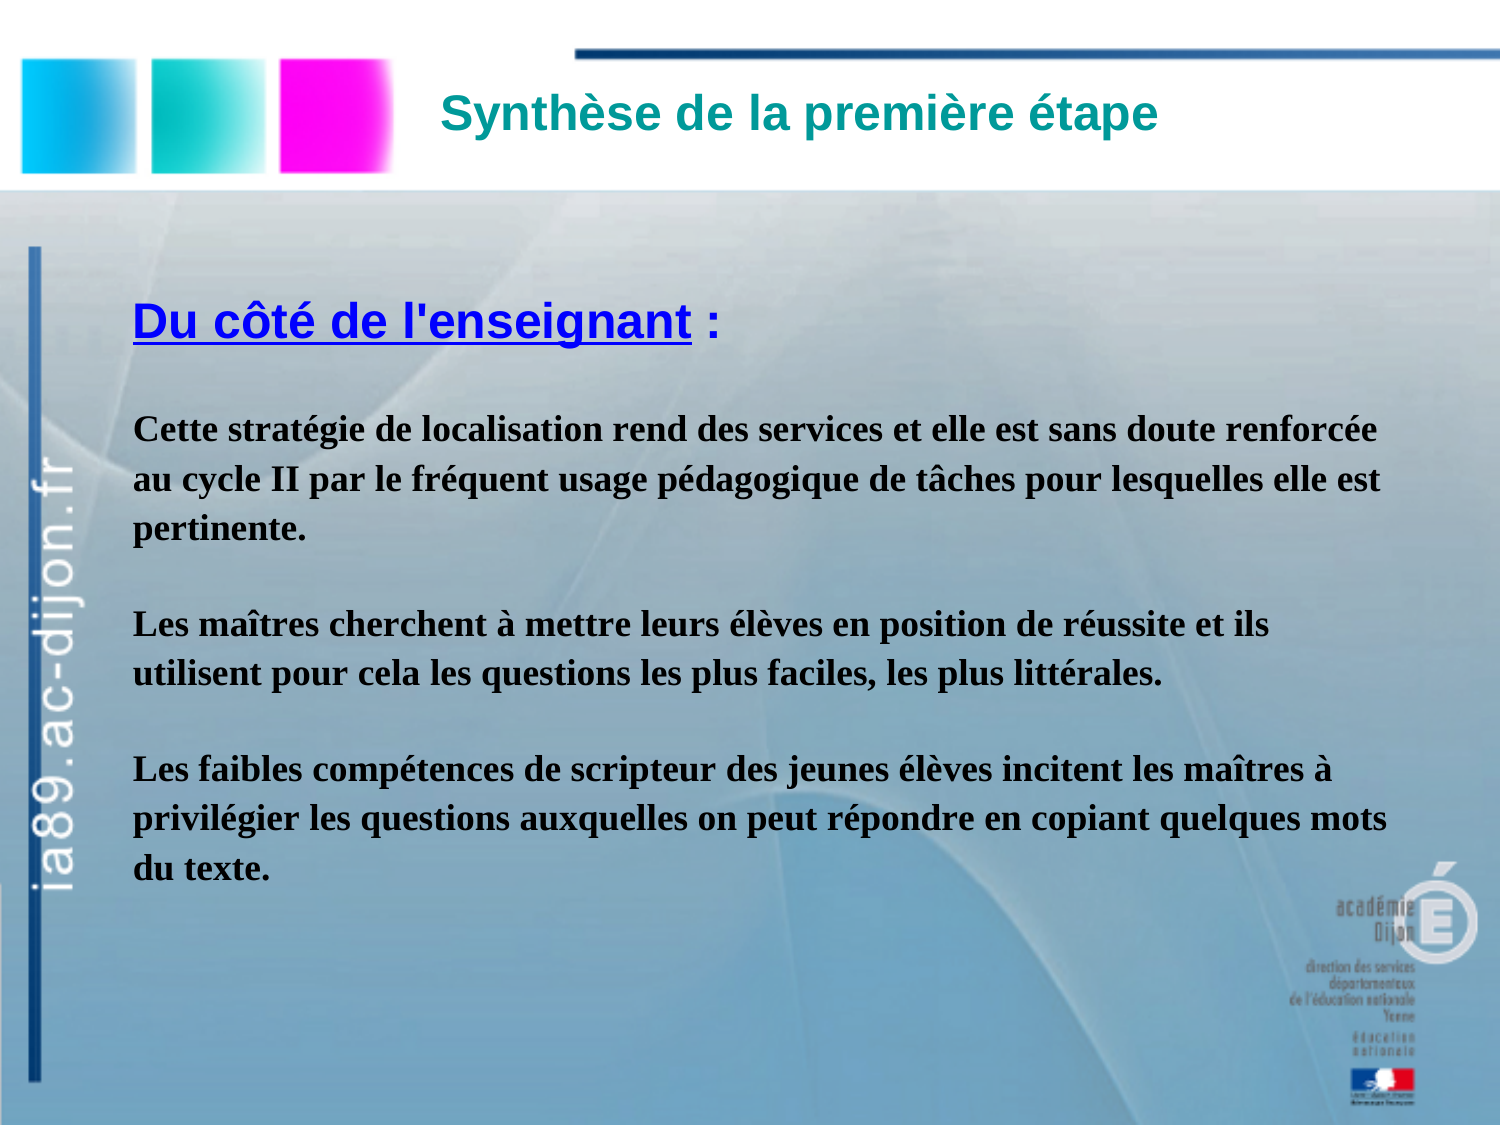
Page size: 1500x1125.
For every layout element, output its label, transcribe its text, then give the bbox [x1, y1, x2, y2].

picture [0, 0, 1500, 1125]
title Synthèse de la première étape [425, 42, 1459, 185]
list Du côté de l'enseignant : Cette stratégie de localisation rend des services et elle est sans doute renforcée au cycle II par le fréquent usage pédagogique de tâches pour lesquelles elle est pertinente. Les maîtres cherchent à mettre leurs élèves en position de réussite et ils utilisent pour cela les questions les plus faciles, les plus littérales. Les faibles compétences de scripteur des jeunes élèves incitent les maîtres à privilégier les questions auxquelles on peut répondre en copiant quelques mots du texte. [118, 236, 1421, 1125]
